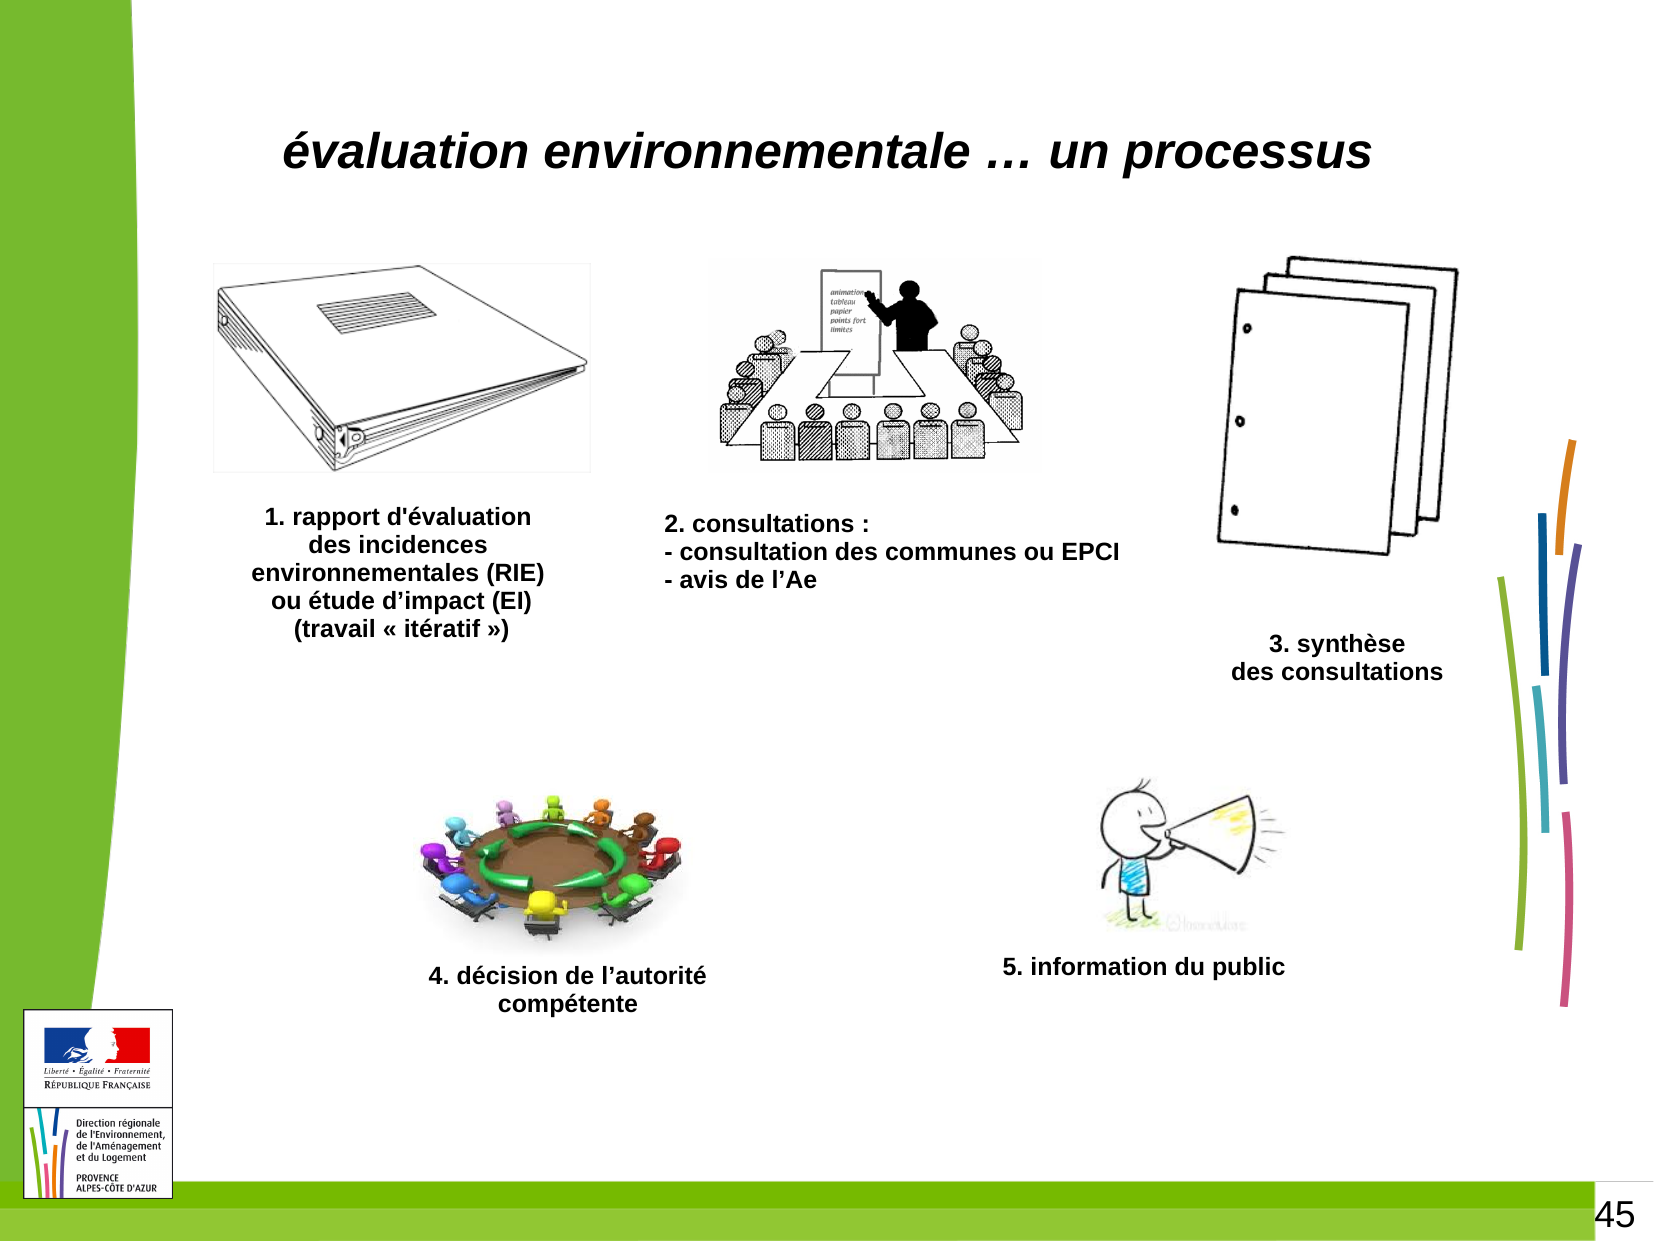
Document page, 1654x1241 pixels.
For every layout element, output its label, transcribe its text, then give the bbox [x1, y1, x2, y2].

title évaluation environnementale … un processus [82, 49, 1571, 257]
text_box 5. information du public [930, 944, 1359, 1152]
picture [0, 0, 1654, 1241]
text_box 4. décision de l’autorité compétente [354, 954, 782, 1123]
text_box 2. consultations : - consultation des communes ou EPCI - avis de l’Ae [649, 501, 1152, 632]
list [179, 290, 1509, 1010]
